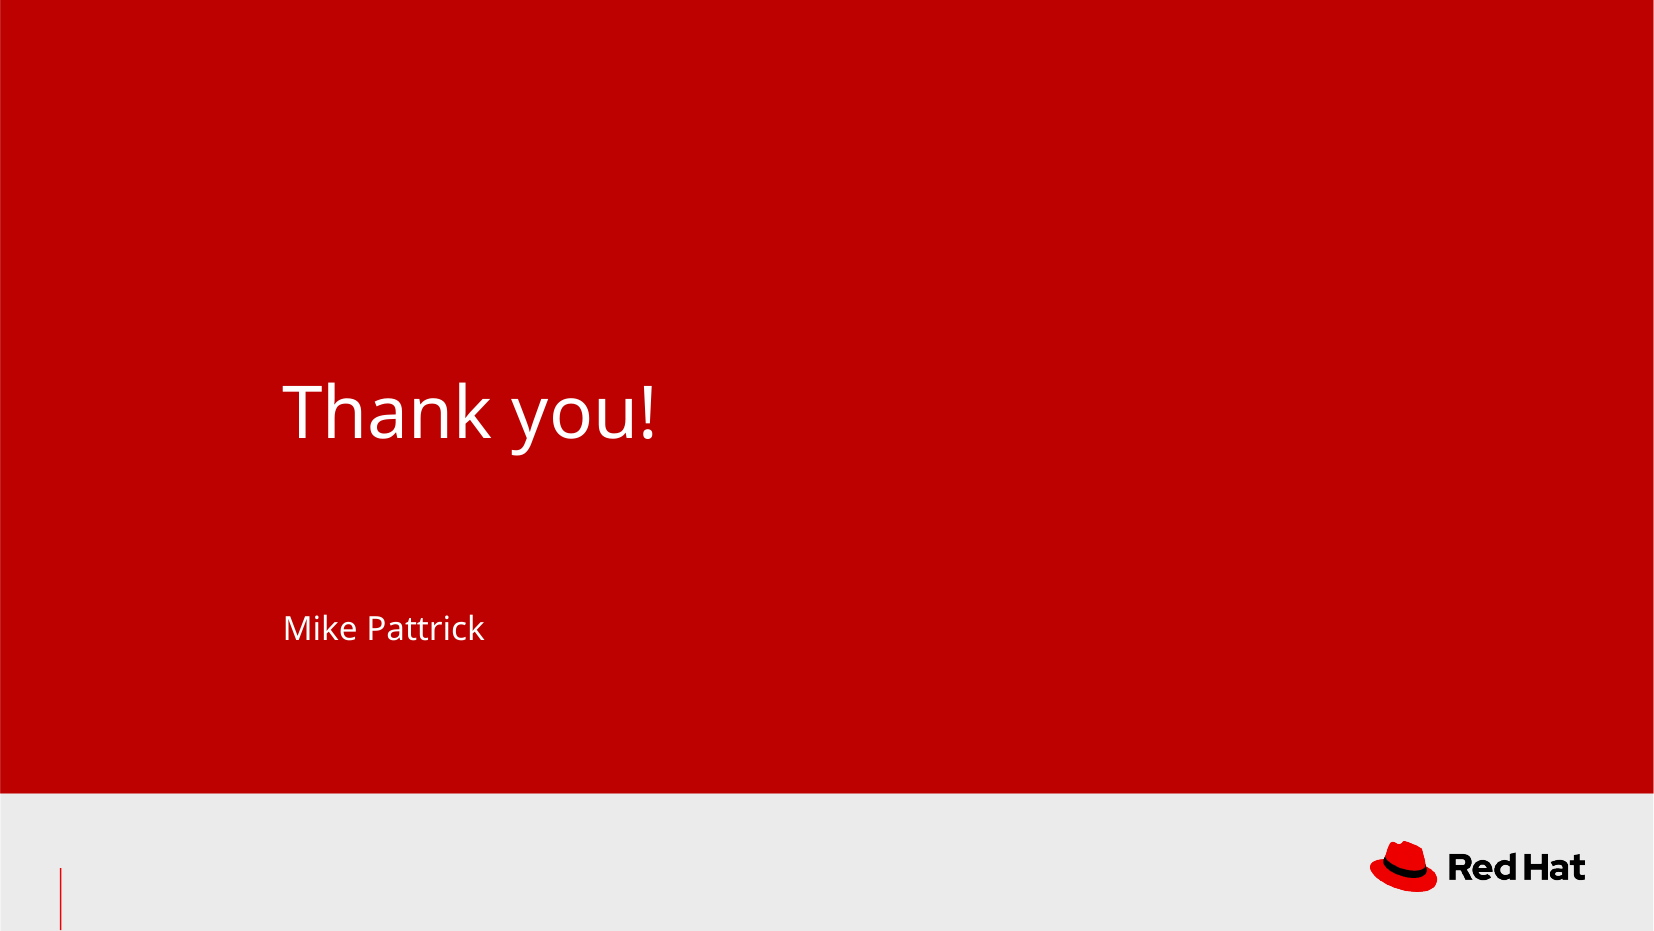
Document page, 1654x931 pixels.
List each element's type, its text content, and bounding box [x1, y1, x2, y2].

subtitle Mike Pattrick [282, 593, 560, 717]
picture [0, 0, 1654, 931]
title Thank you! [282, 236, 1305, 454]
